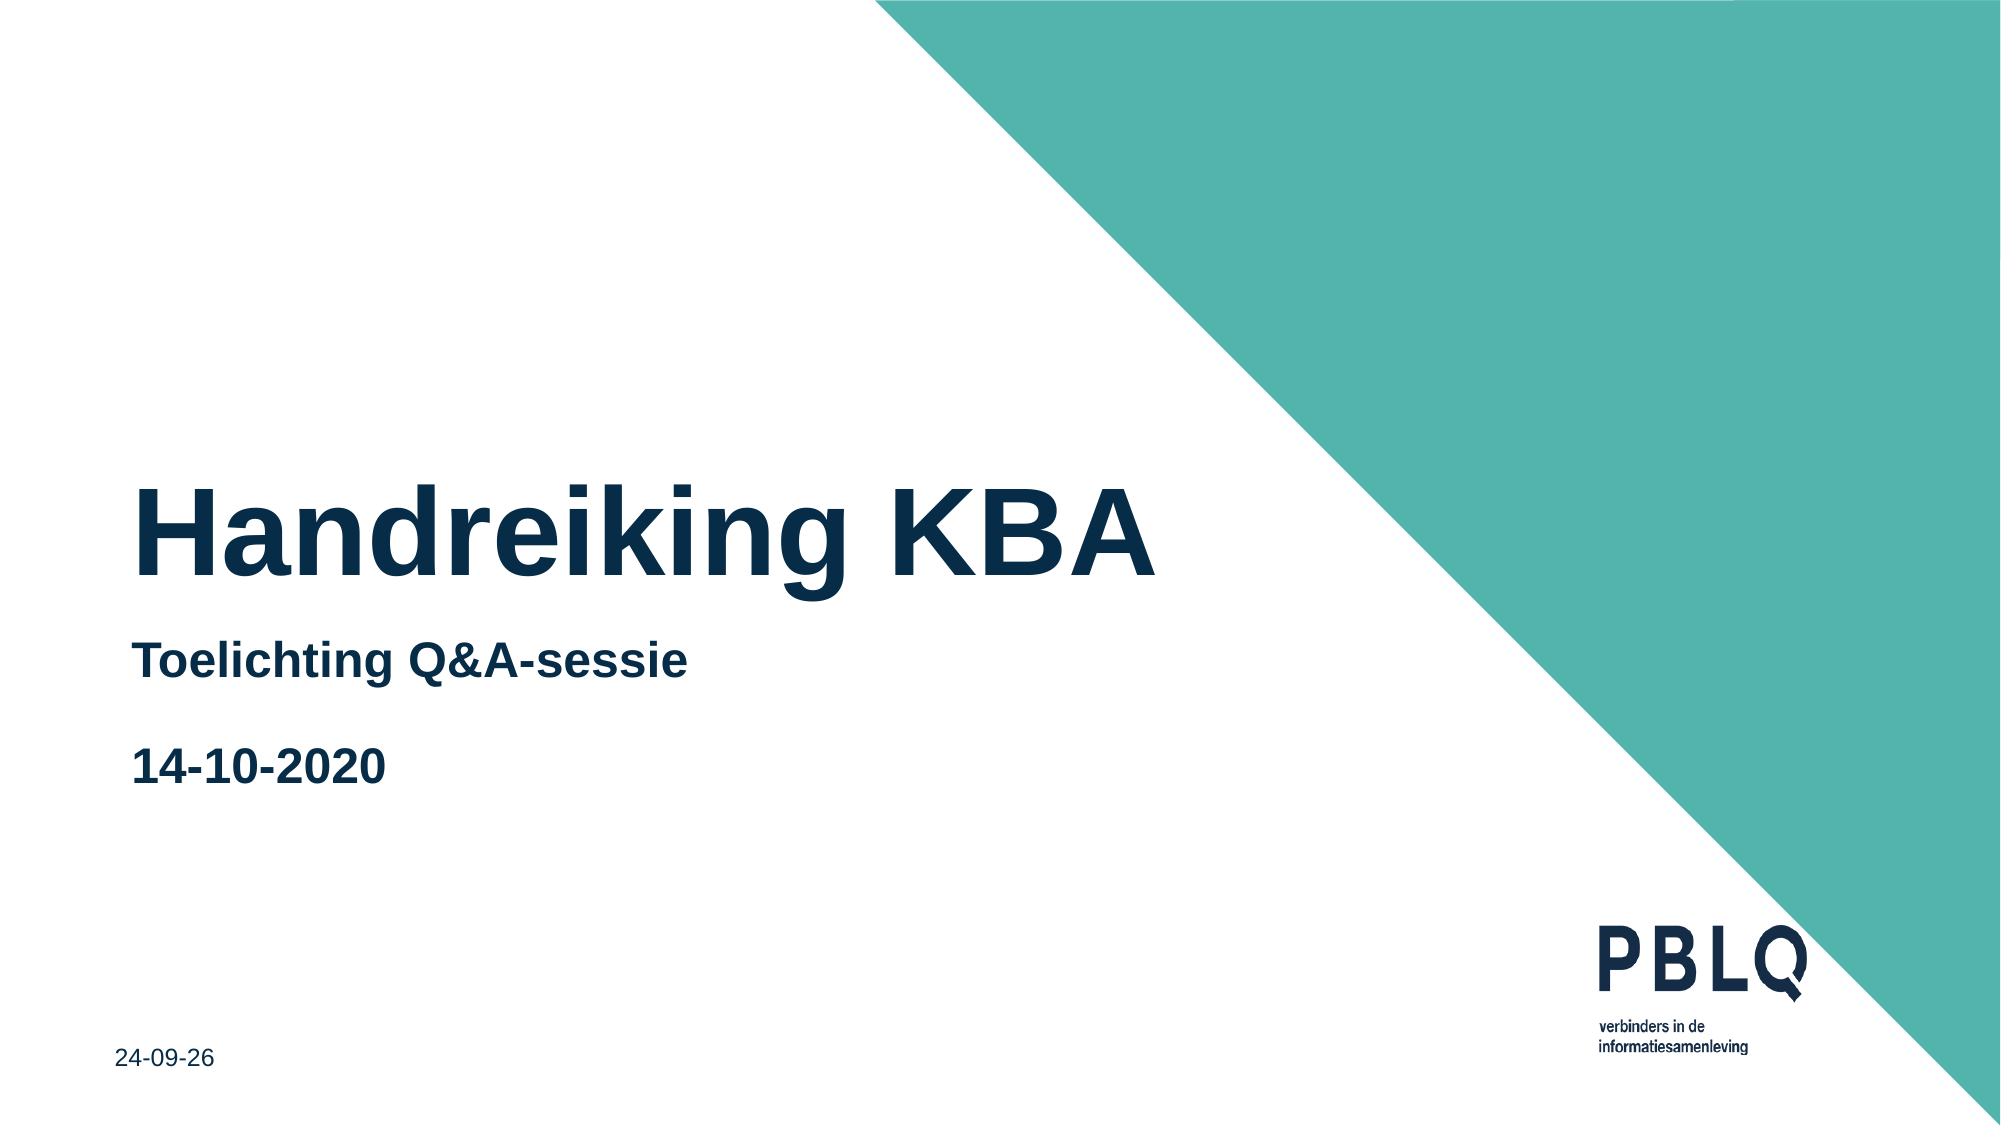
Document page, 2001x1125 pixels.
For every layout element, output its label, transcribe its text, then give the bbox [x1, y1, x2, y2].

text_box 6-5-2025 [99, 1034, 484, 1095]
subtitle Toelichting Q&A-sessie 14-10-2020 [116, 585, 1256, 922]
title Handreiking KBA [116, 384, 1256, 563]
